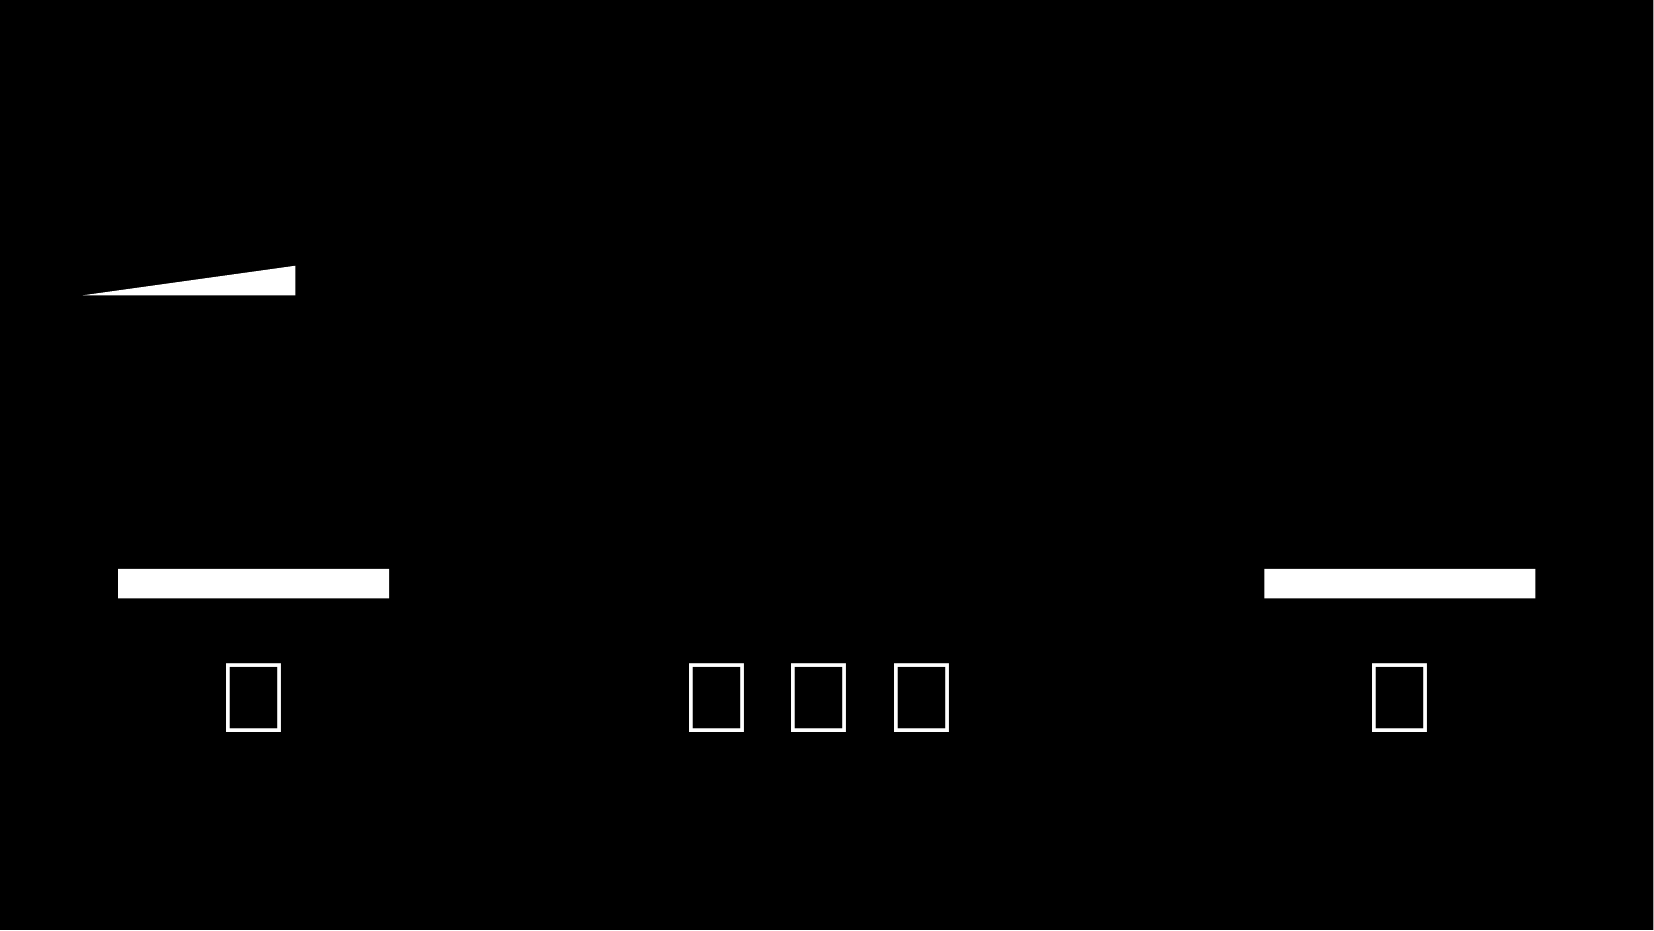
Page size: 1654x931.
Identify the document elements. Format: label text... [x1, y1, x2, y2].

text_box [82, 265, 296, 296]
list 🥕 [118, 598, 389, 798]
list 👈 🤓 👉 [389, 598, 1265, 798]
text_box [118, 568, 390, 598]
list 🏒 [1265, 598, 1536, 798]
text_box [1264, 568, 1536, 598]
